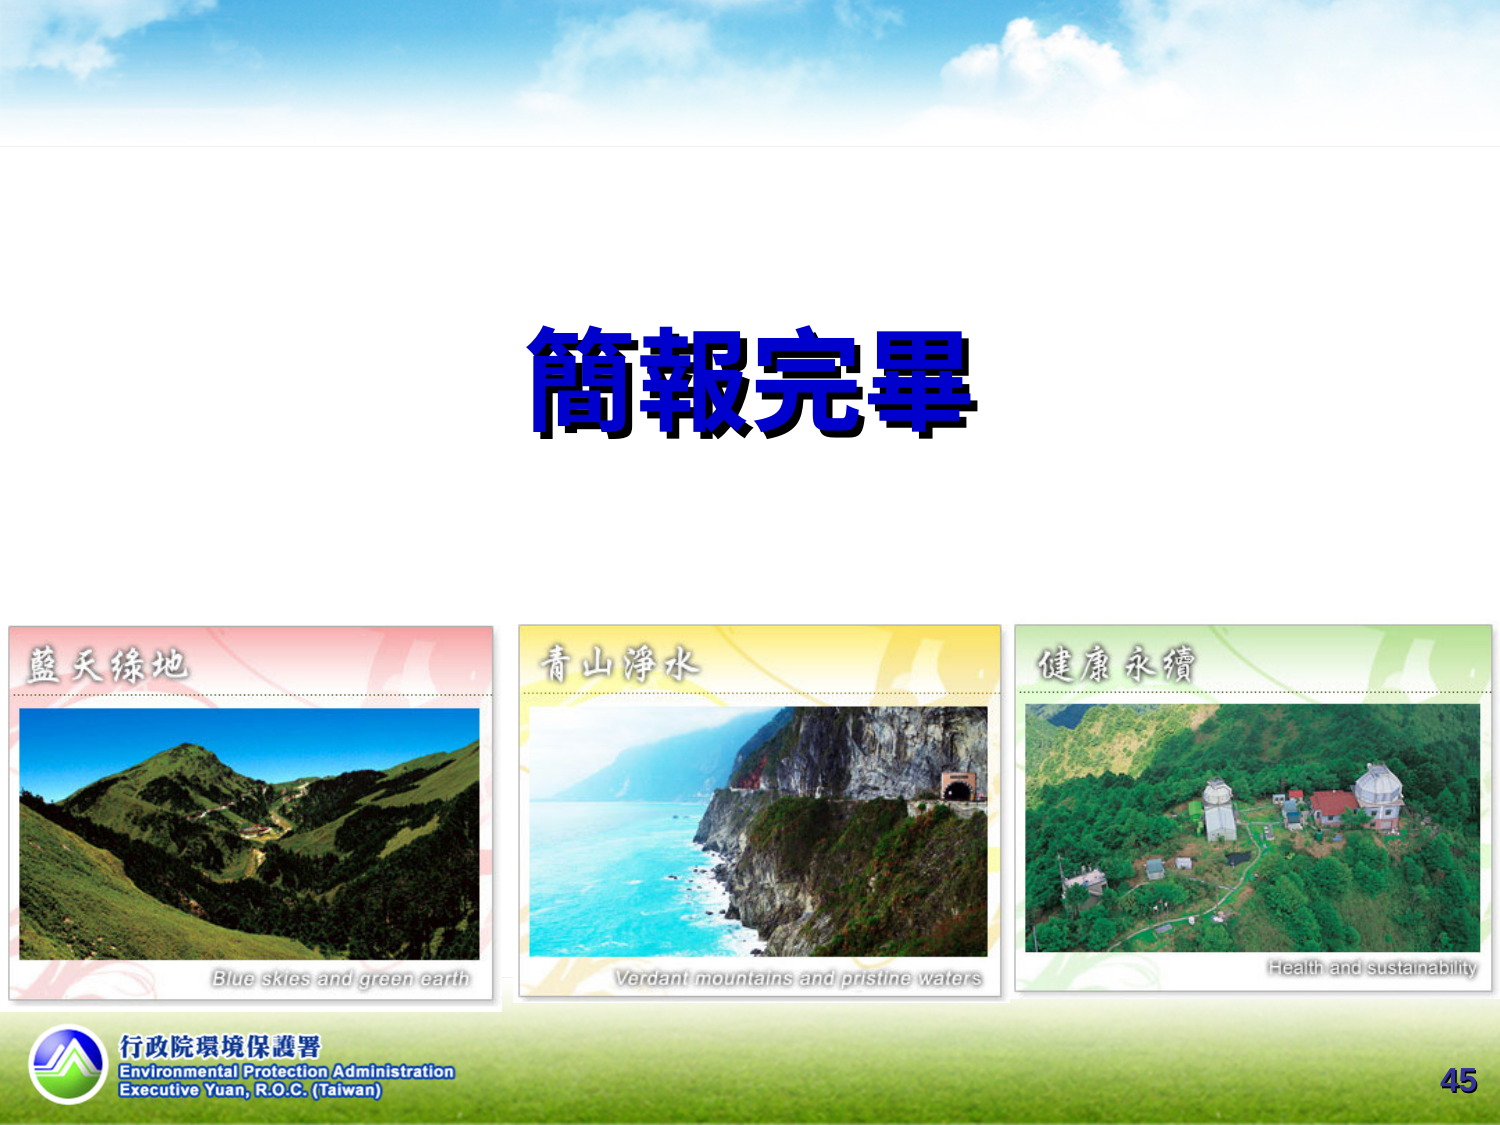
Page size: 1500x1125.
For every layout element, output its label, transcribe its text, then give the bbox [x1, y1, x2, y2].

text_box 簡報完畢 [0, 303, 1500, 453]
chart [513, 619, 1500, 1003]
chart [0, 619, 502, 1012]
